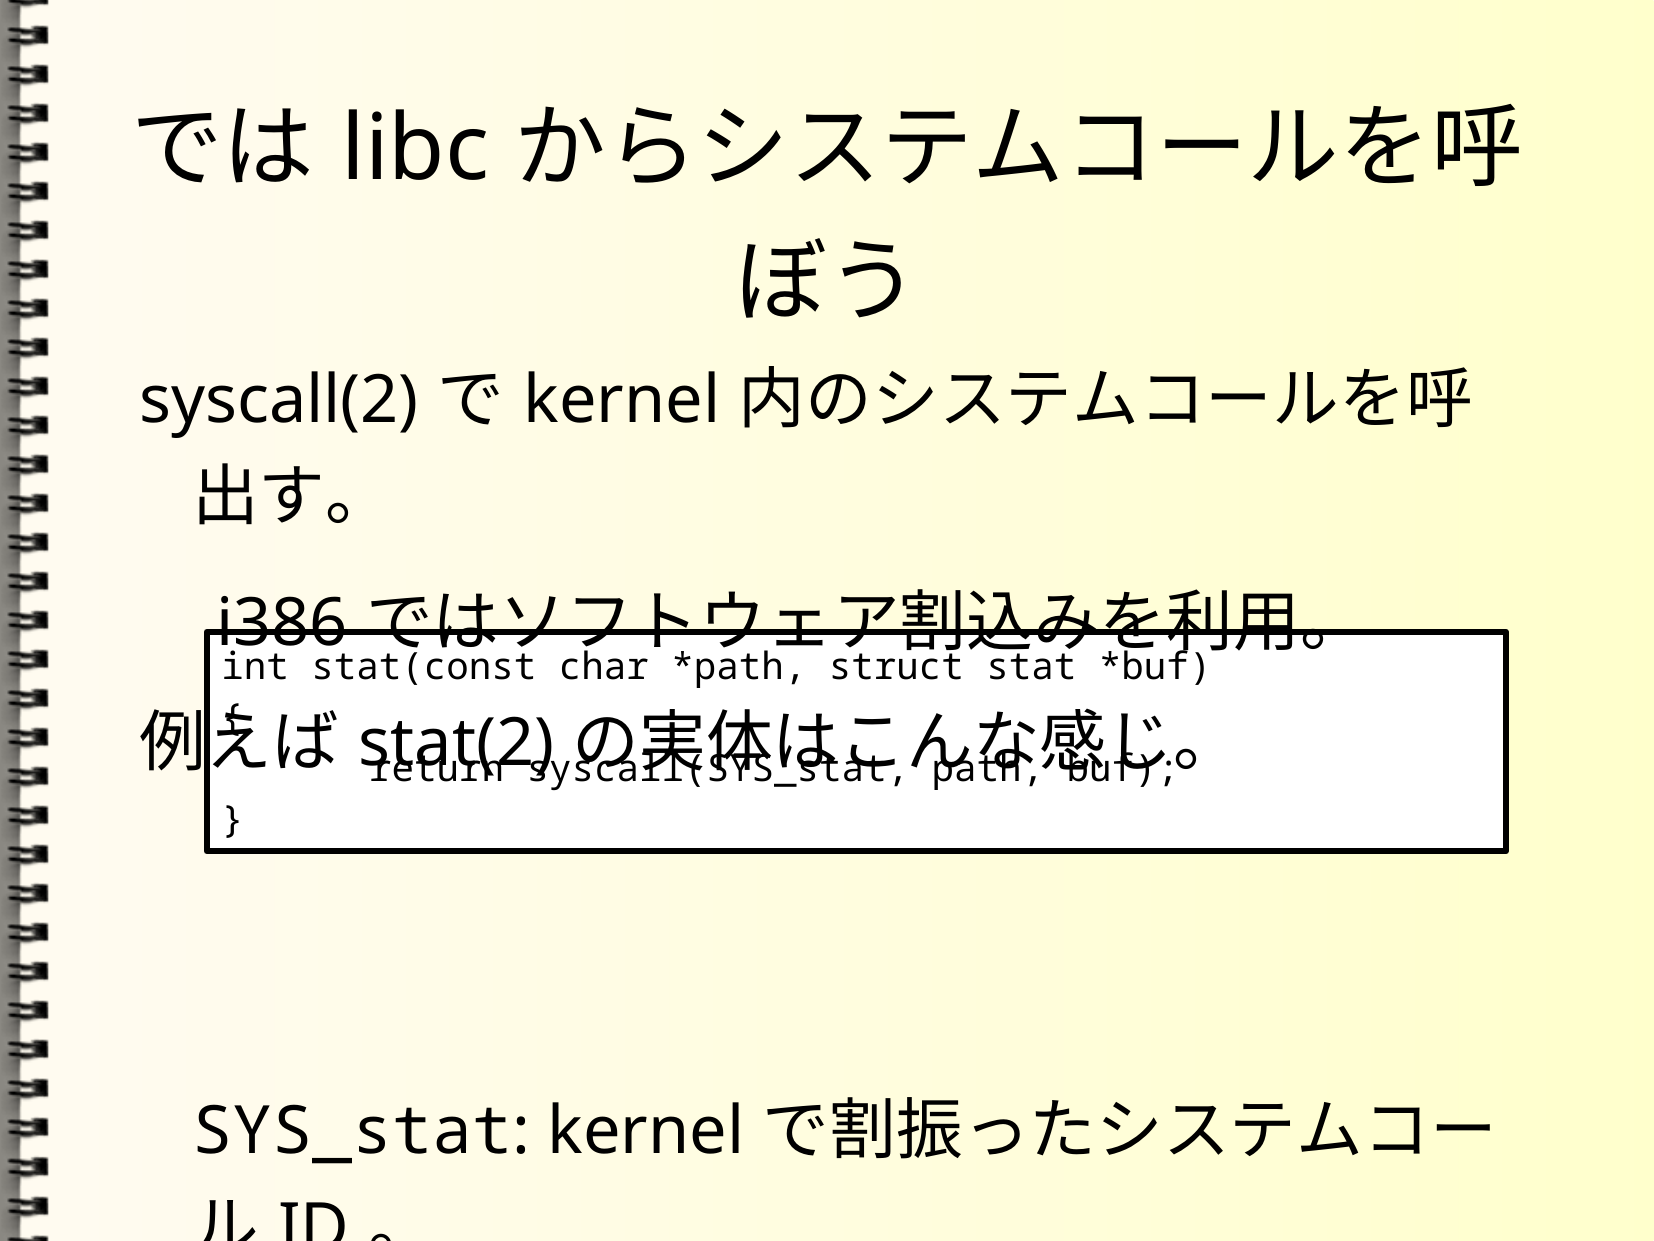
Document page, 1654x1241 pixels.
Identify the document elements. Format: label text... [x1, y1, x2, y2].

list syscall(2)でkernel内のシステムコールを呼出す。 i386ではソフトウェア割込みを利用。 例えばstat(2)の実体はこんな感じ。 SYS_stat: kernelで割振ったシステムコールID。 libc内にラッパ関数がシステムコールの数だけ必要。 BSDだとアセンブリをMakefileで自動生成。 [121, 344, 1534, 1127]
picture [0, 0, 204, 1241]
picture [391, 0, 1654, 1241]
title ではlibcからシステムコールを呼ぼう [121, 102, 1534, 311]
